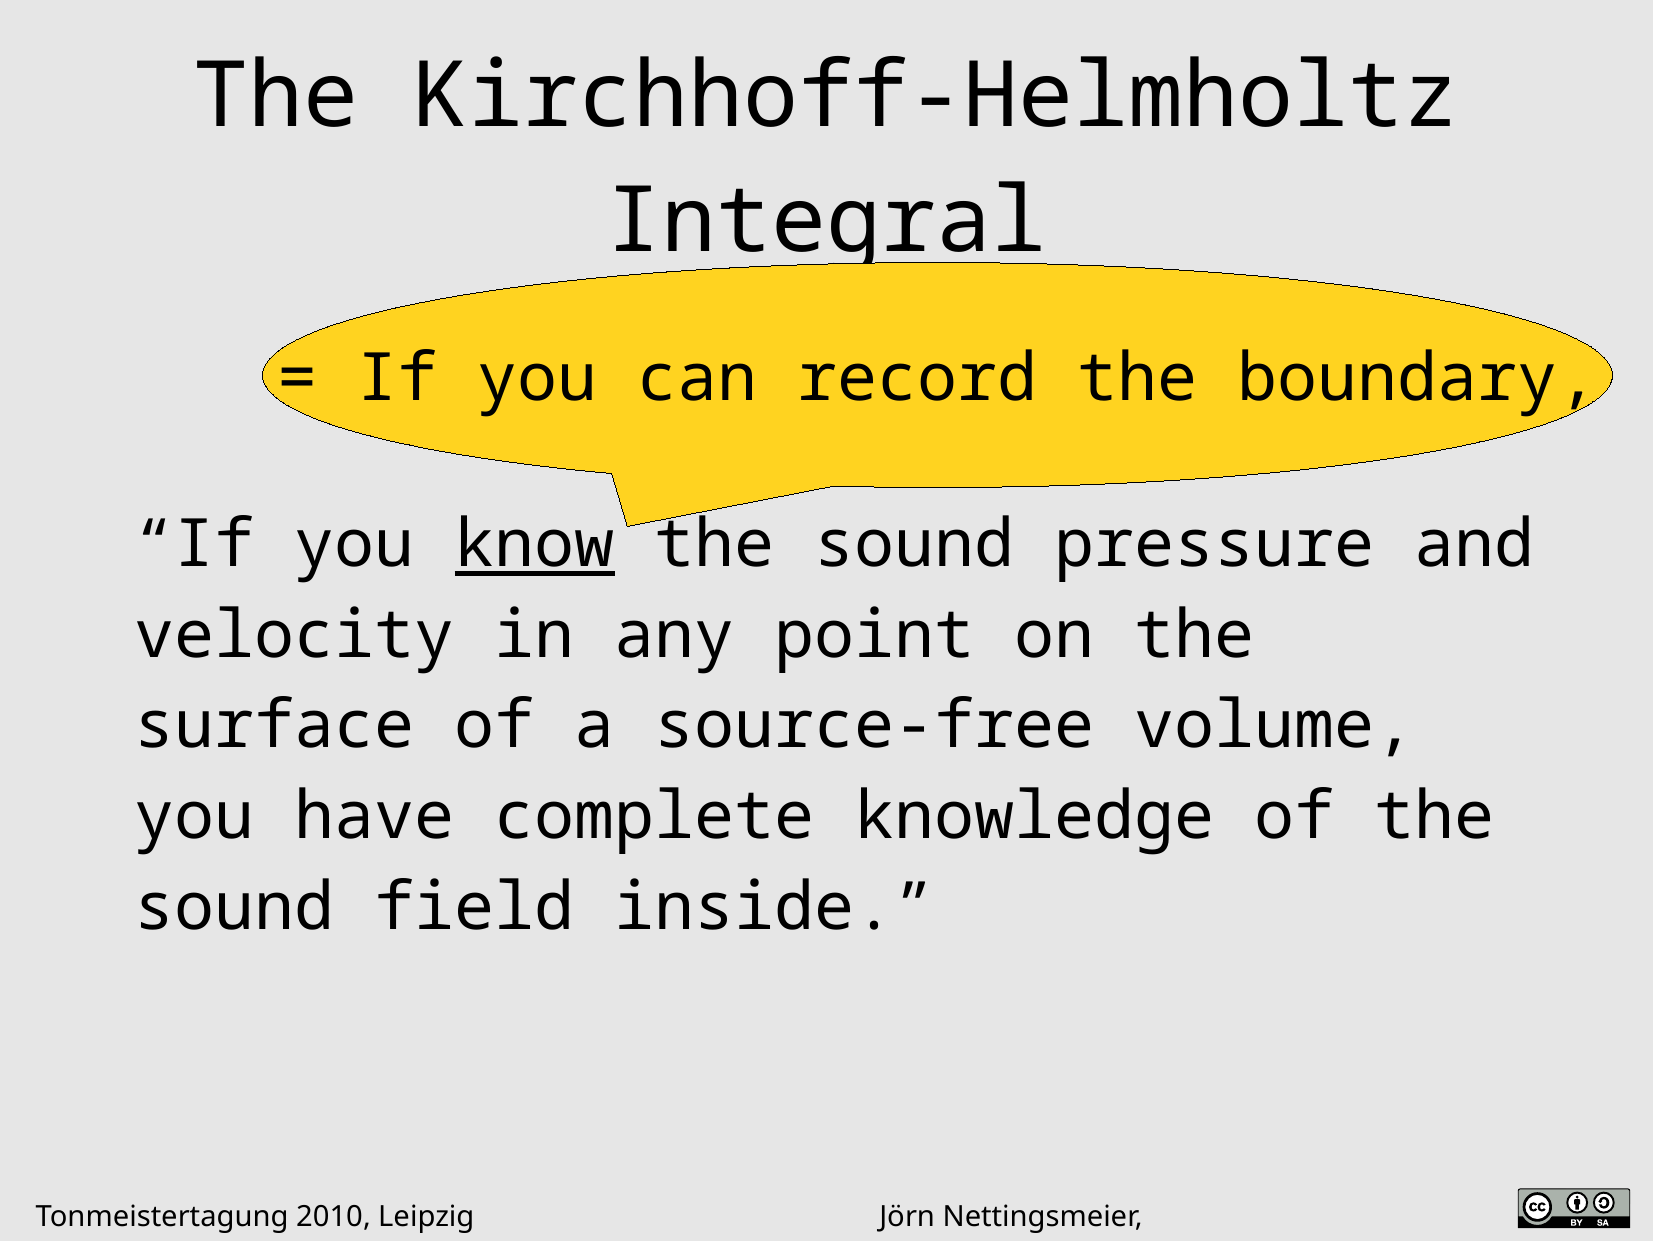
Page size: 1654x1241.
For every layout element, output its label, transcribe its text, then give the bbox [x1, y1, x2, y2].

text_box = If you can record the boundary, [262, 262, 1613, 527]
text_box “If you know the sound pressure and velocity in any point on the surface of a source-free volume, you have complete knowledge of the sound field inside.” [74, 487, 1575, 892]
title The Kirchhoff-Helmholtz Integral [82, 45, 1571, 261]
